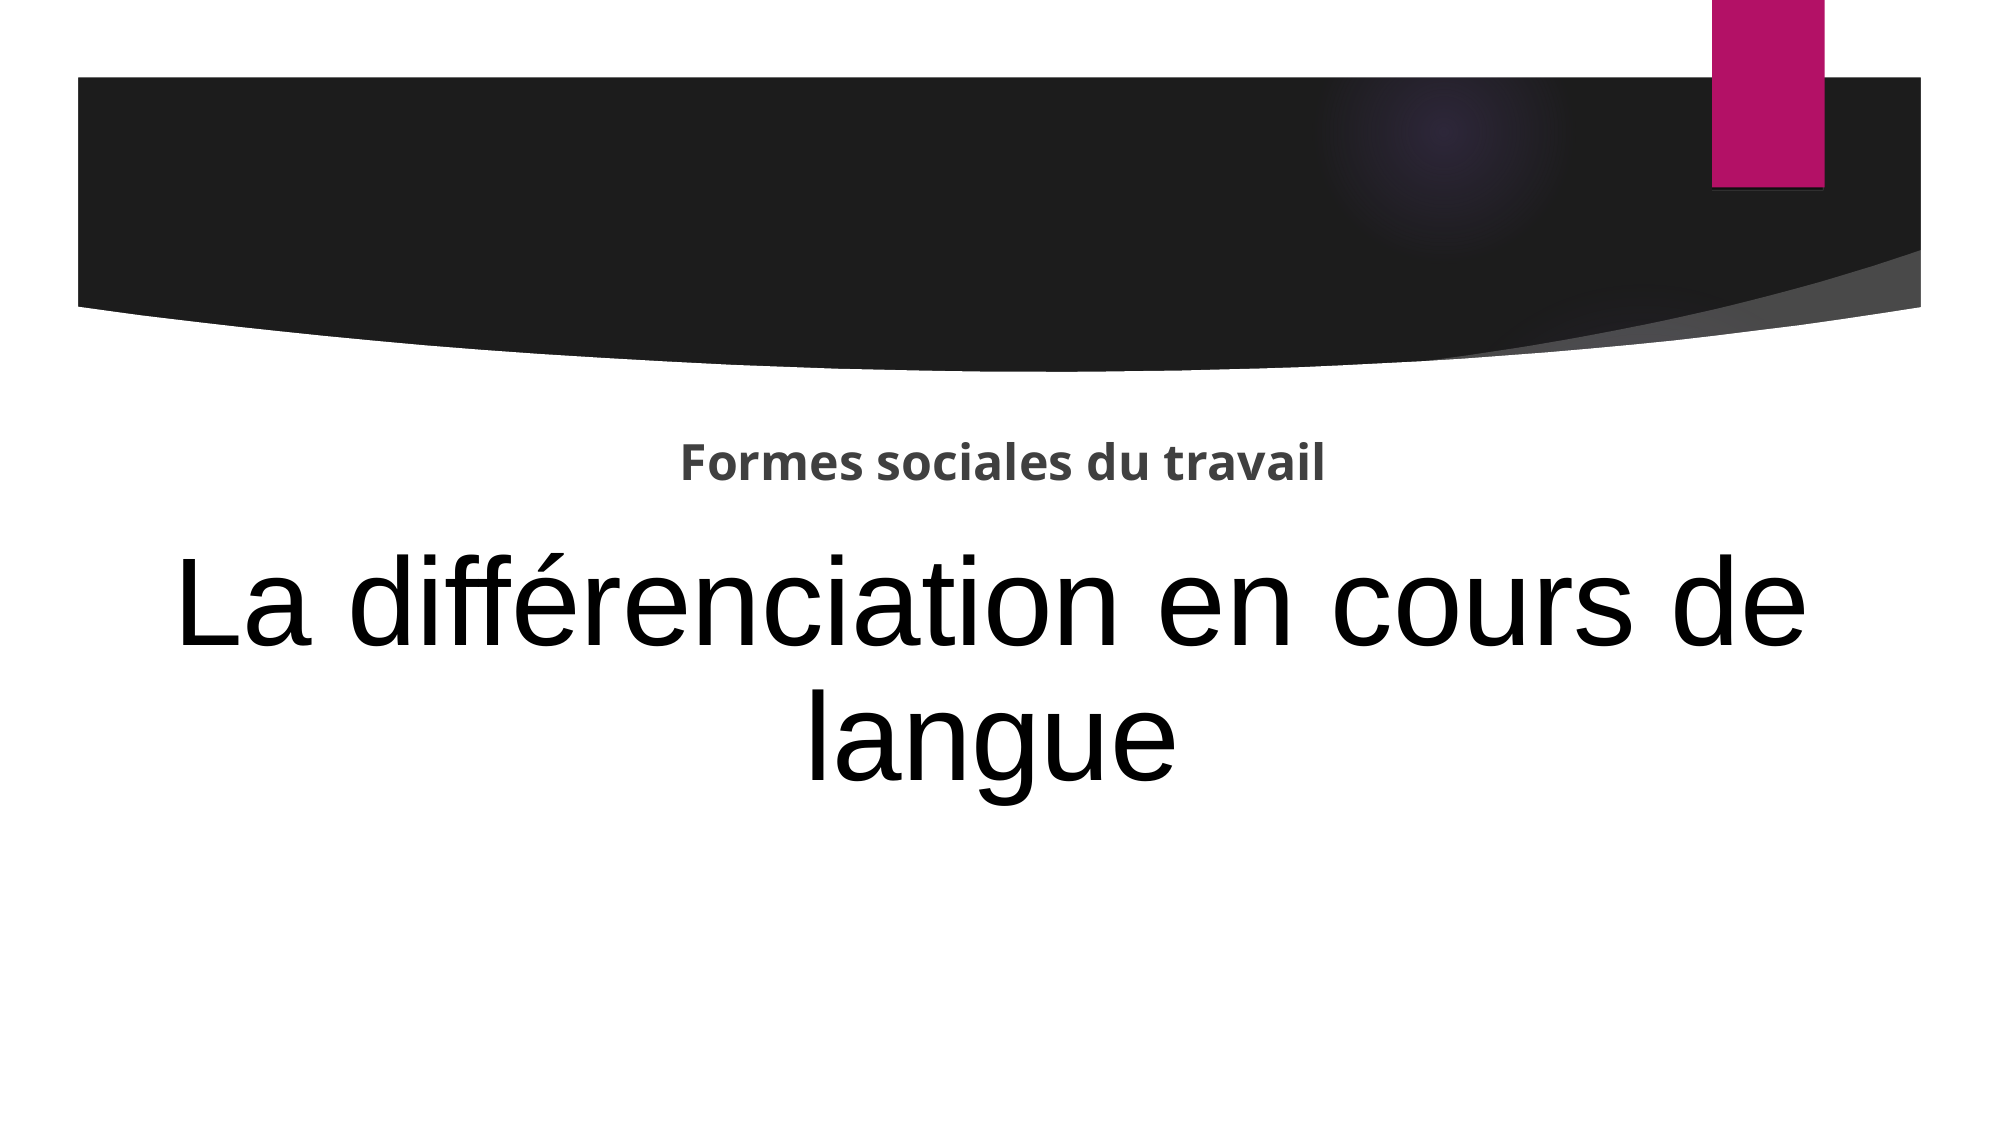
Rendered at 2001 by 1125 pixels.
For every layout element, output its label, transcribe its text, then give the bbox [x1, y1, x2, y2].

picture [1412, 274, 1843, 342]
subtitle Formes sociales du travail [259, 342, 1760, 615]
picture [1312, 78, 1576, 264]
title La différenciation en cours de langue [142, 423, 1843, 815]
